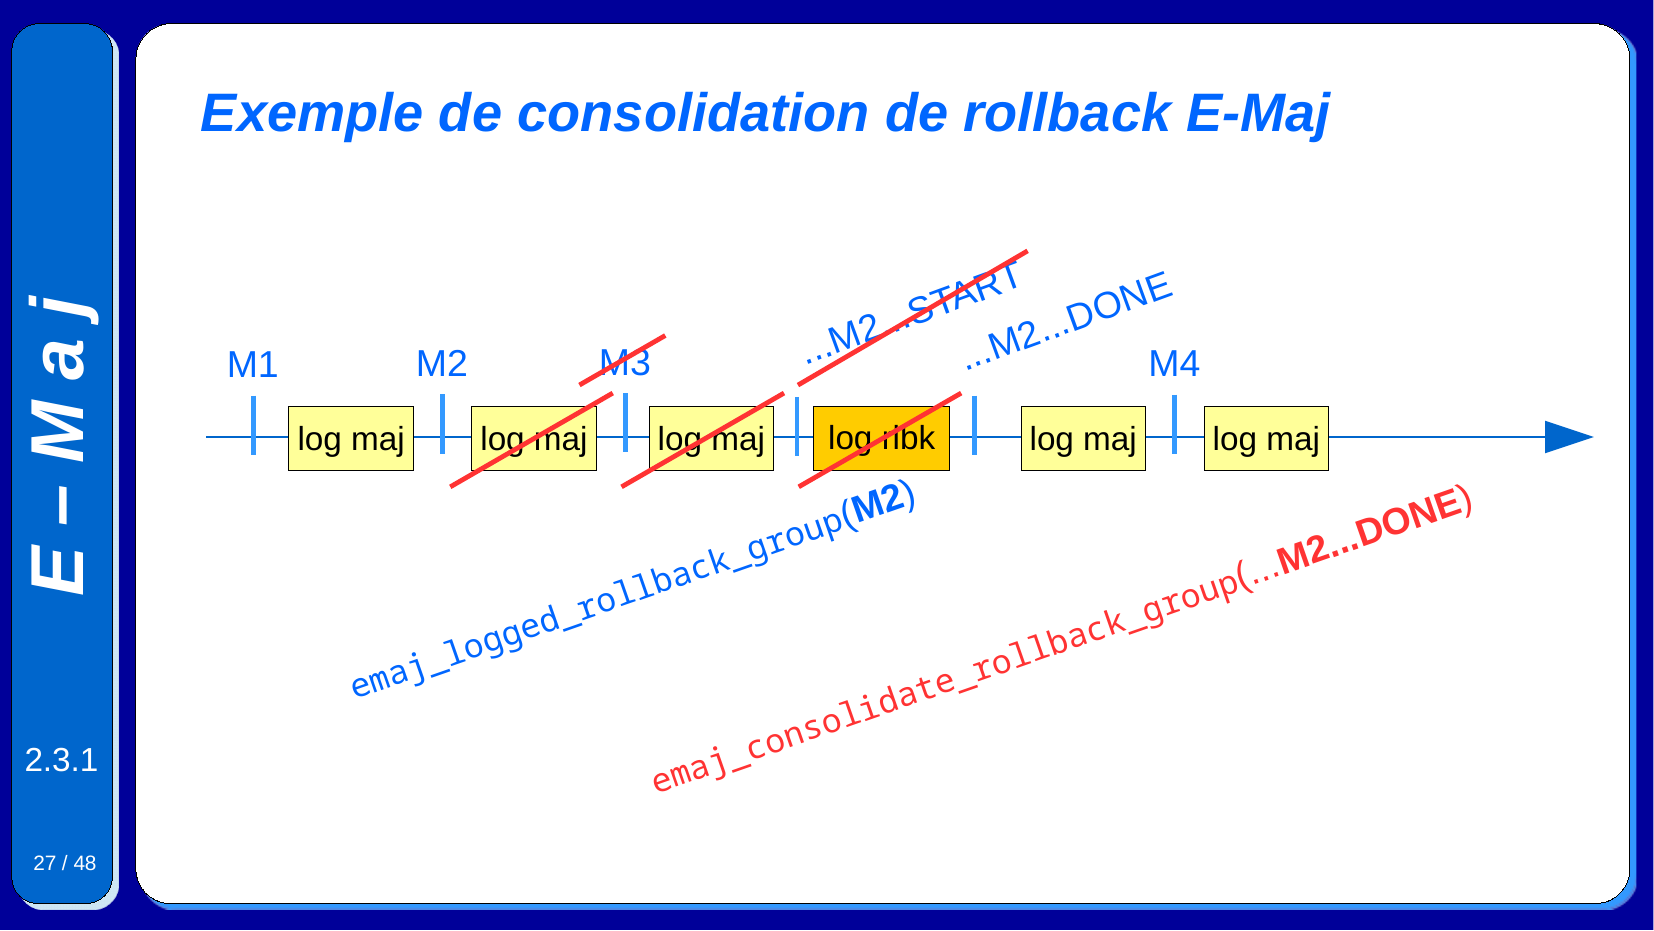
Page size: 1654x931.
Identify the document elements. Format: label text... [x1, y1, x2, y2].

title Exemple de consolidation de rollback E-Maj [200, 34, 1575, 191]
text_box M4 [1133, 335, 1216, 393]
text_box M2 [401, 335, 483, 393]
text_box M3 [584, 339, 666, 392]
text_box log maj [1204, 406, 1329, 471]
text_box log maj [485, 406, 597, 471]
text_box log rlbk [813, 406, 932, 471]
text_box log maj [656, 406, 774, 471]
text_box M3 [584, 334, 661, 379]
text_box M1 [212, 336, 294, 394]
text_box log maj [649, 406, 755, 467]
text_box emaj_logged_rollback_group(M2) [326, 471, 941, 731]
text_box log maj [288, 406, 414, 471]
text_box emaj_consolidate_rollback_group(...M2...DONE) [627, 462, 1499, 825]
text_box log maj [471, 406, 583, 471]
text_box ...M2...DONE [937, 250, 1195, 391]
text_box ...M2...START [777, 241, 1046, 383]
text_box log maj [1021, 406, 1146, 471]
text_box log rlbk [833, 406, 950, 471]
